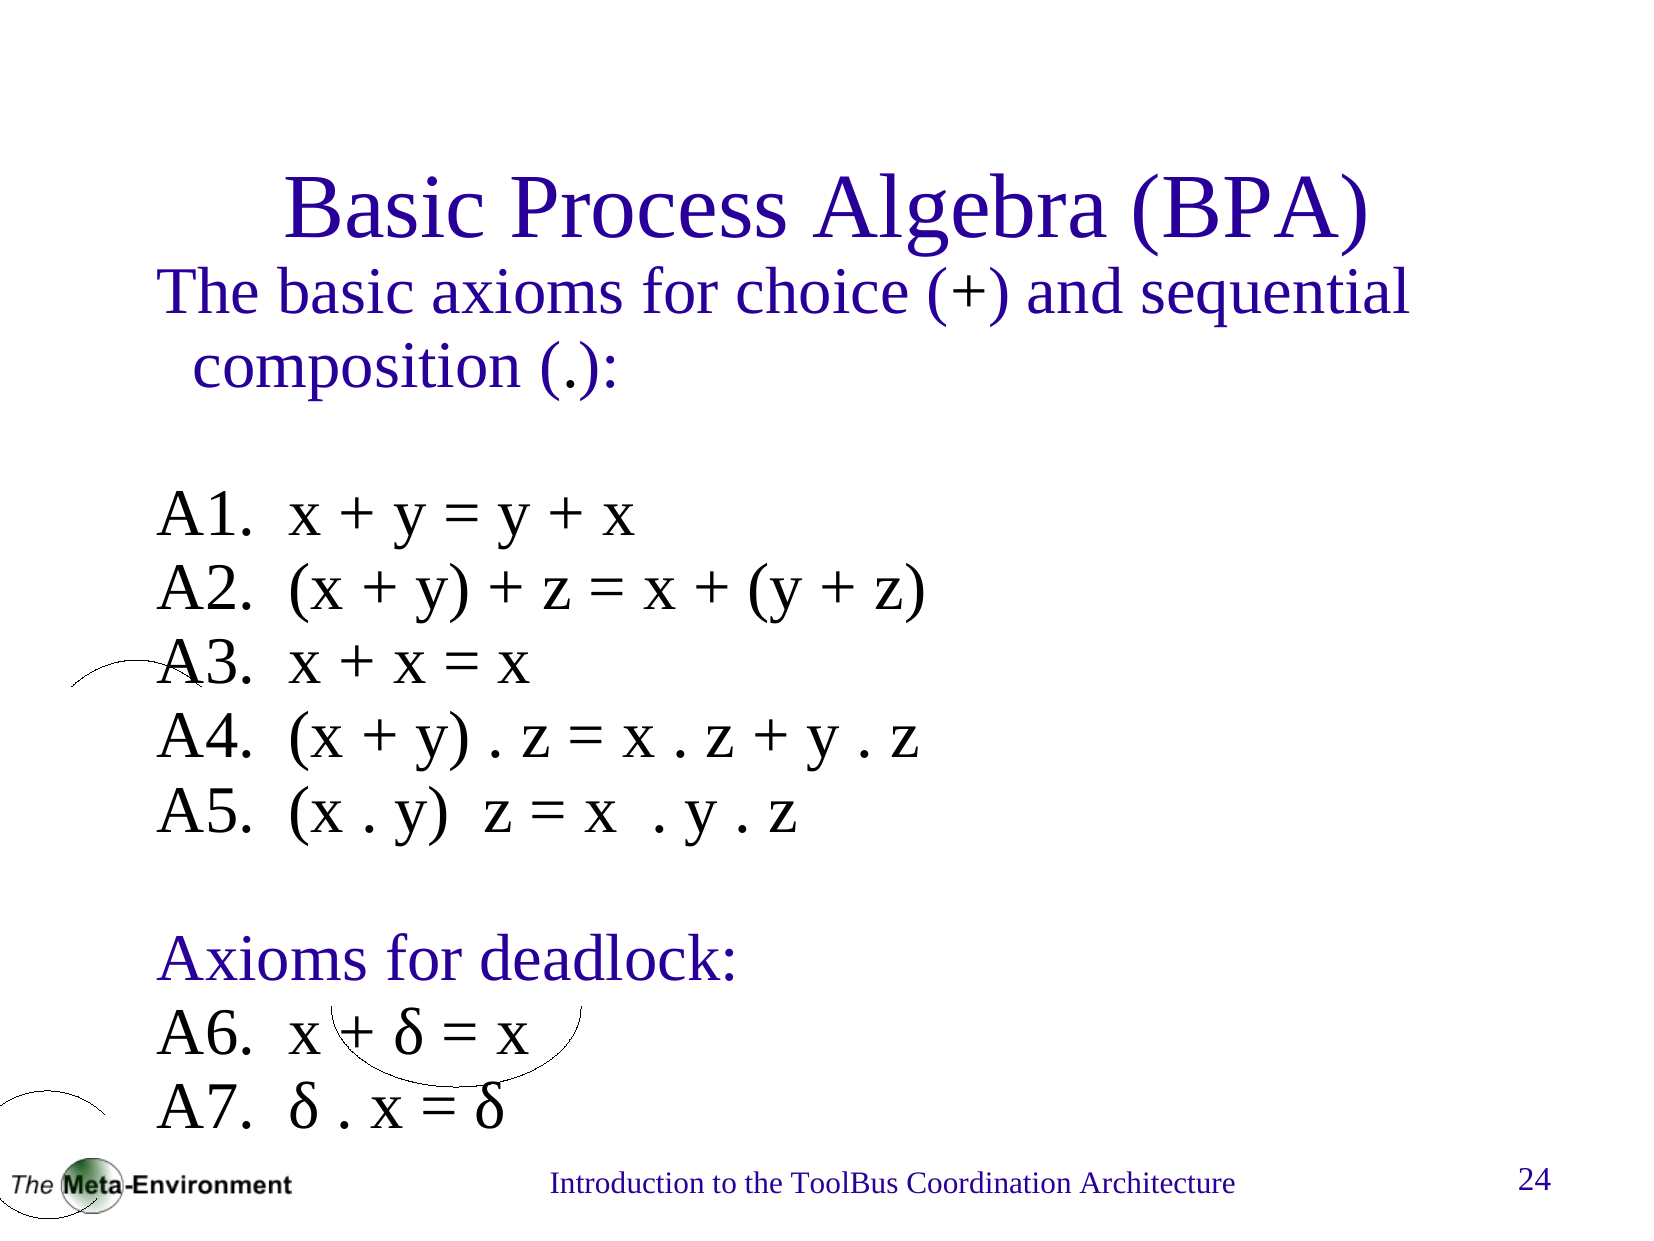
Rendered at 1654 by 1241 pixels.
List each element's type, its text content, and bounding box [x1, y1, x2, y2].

title Basic Process Algebra (BPA) [121, 102, 1534, 254]
picture [12, 1158, 121, 1214]
subtitle The basic axioms for choice (+) and sequential composition (.): A1. x + y = y + x A2. (x + y) + z = x + (y + z) A3. x + x = x A4. (x + y) . z = x . z + y . z A5. (x . y) z = x . y . z Axioms for deadlock: A6. x + δ = x A7. δ . x = δ [121, 254, 1534, 1217]
